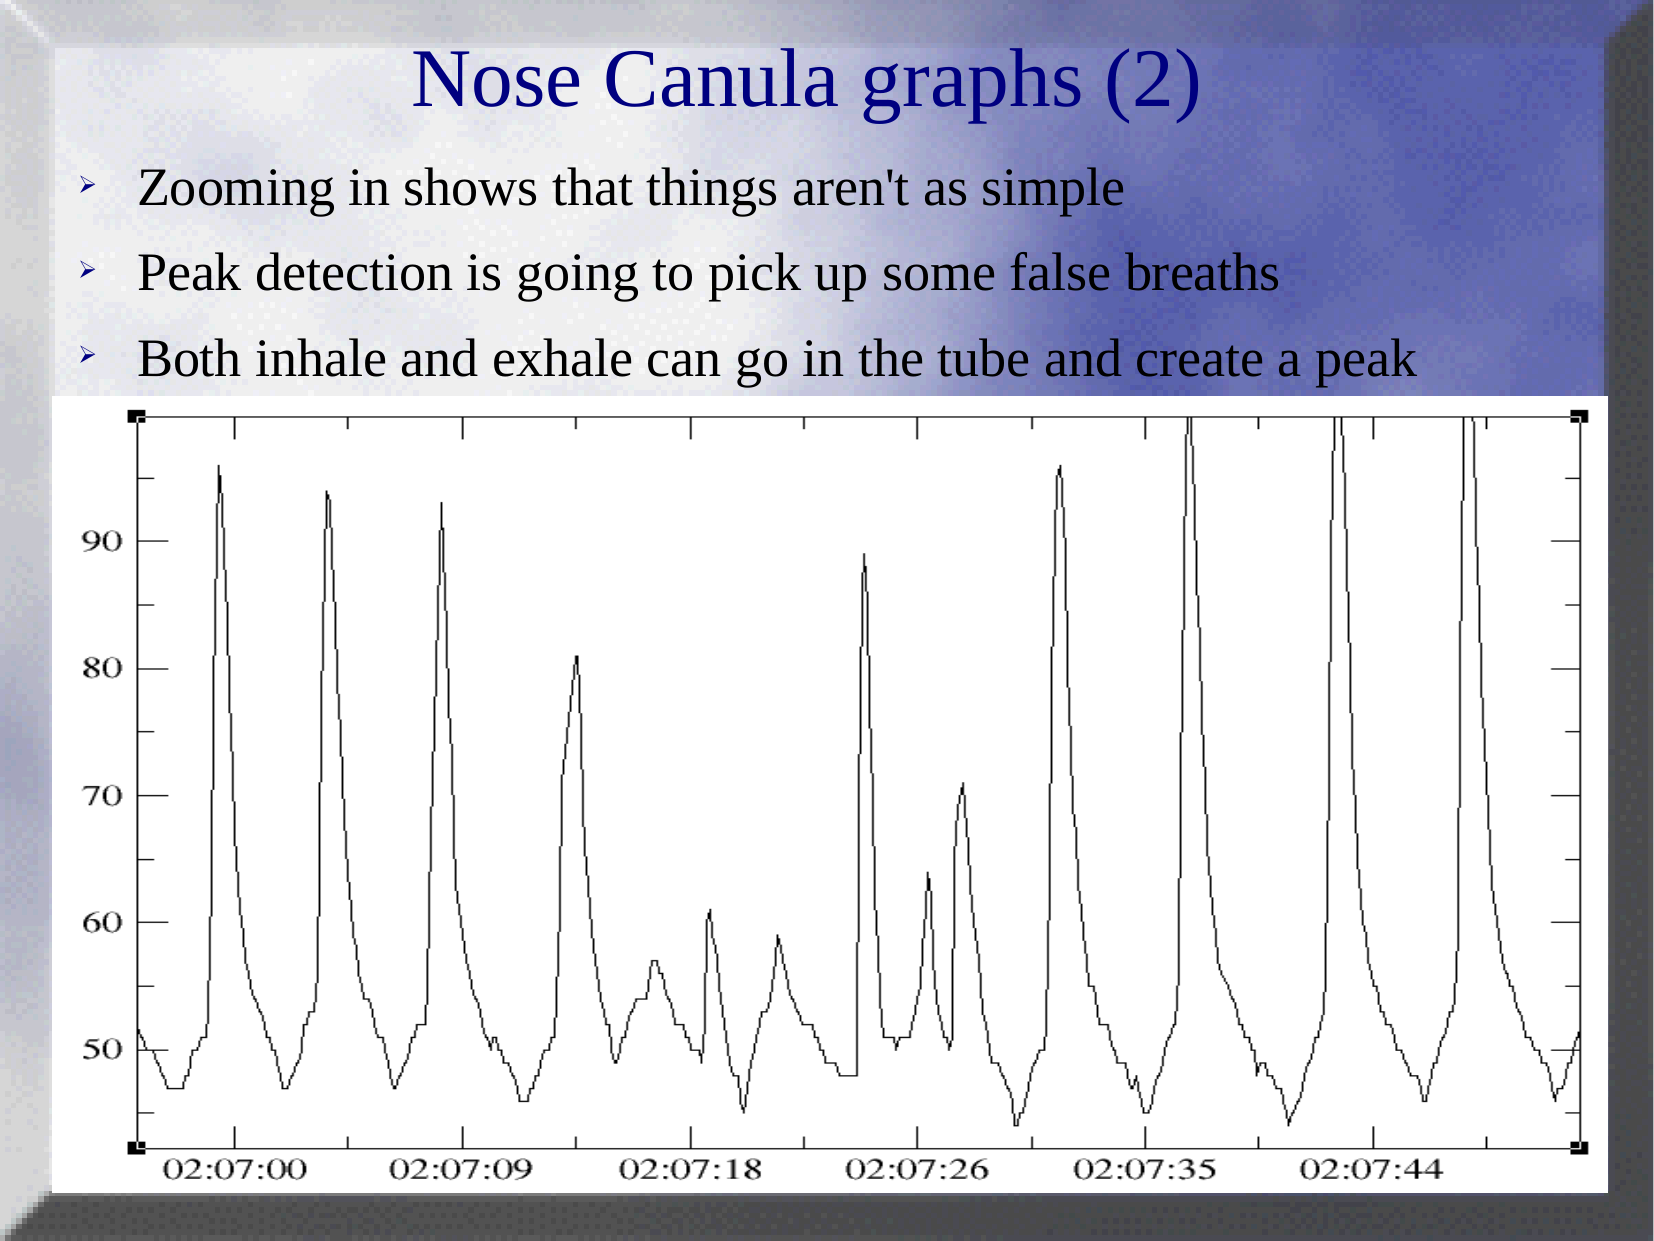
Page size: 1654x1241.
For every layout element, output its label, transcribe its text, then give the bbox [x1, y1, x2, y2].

title Nose Canula graphs (2) [188, 24, 1427, 132]
picture [0, 0, 1654, 1241]
list Zooming in shows that things aren't as simple Peak detection is going to pick up some false breaths Both inhale and exhale can go in the tube and create a peak [78, 157, 1576, 388]
